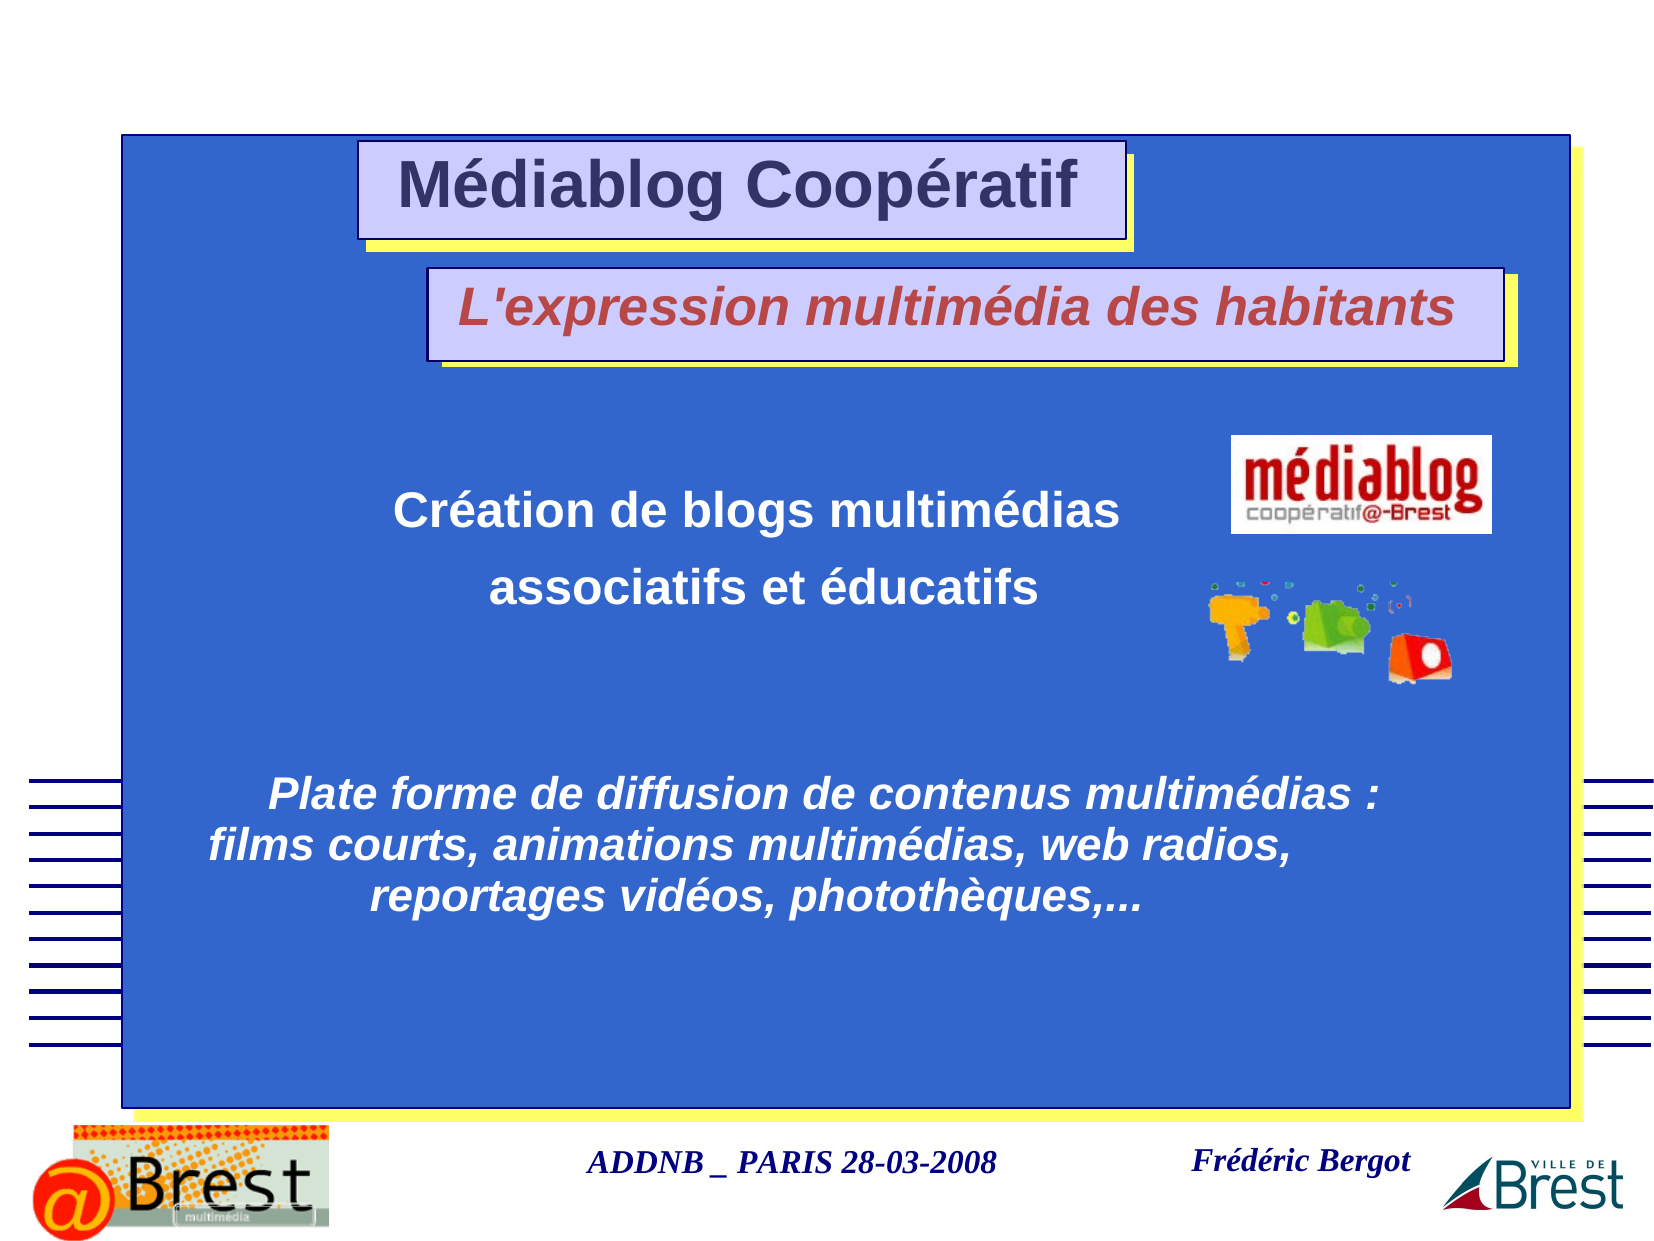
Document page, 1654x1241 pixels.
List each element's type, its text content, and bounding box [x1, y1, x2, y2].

text_box [358, 141, 1134, 252]
text_box [428, 268, 1518, 276]
picture [1190, 582, 1474, 700]
picture [1414, 1128, 1651, 1238]
picture [1509, 1165, 1521, 1181]
text_box Création de blogs multimédias associatifs et éducatifs Plate forme de diffusion de contenus multimédias : films courts, animations multimédias, web radios, reportages vidéos, photothèques,... [120, 482, 1509, 1198]
text_box L'expression multimédia des habitants [428, 276, 1520, 376]
text_box Médiablog Coopératif [249, 147, 1080, 227]
picture [1231, 435, 1492, 534]
picture [28, 1125, 329, 1241]
picture [1502, 1187, 1522, 1205]
